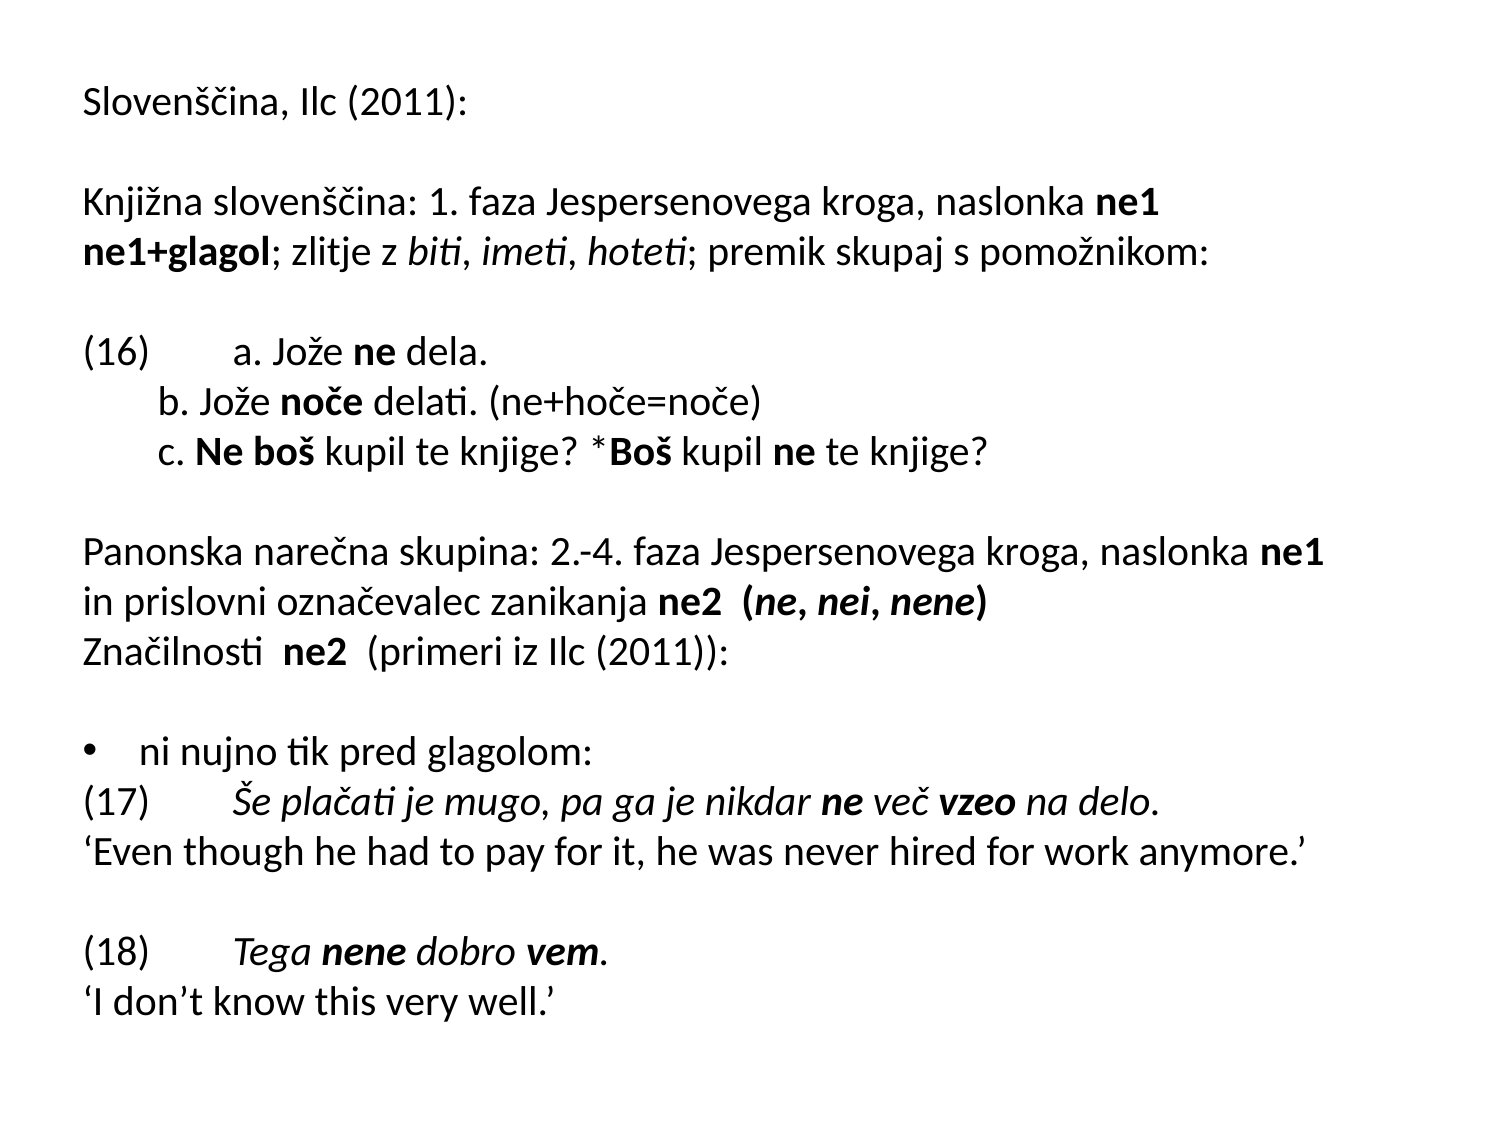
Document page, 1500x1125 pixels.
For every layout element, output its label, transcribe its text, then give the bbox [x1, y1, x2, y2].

text_box Slovenščina, Ilc (2011): Knjižna slovenščina: 1. faza Jespersenovega kroga, naslonka ne1 ne1+glagol; zlitje z biti, imeti, hoteti; premik skupaj s pomožnikom: (16) a. Jože ne dela. b. Jože noče delati. (ne+hoče=noče) c. Ne boš kupil te knjige? *Boš kupil ne te knjige? Panonska narečna skupina: 2.-4. faza Jespersenovega kroga, naslonka ne1 in prislovni označevalec zanikanja ne2 (ne, nei, nene) Značilnosti ne2 (primeri iz Ilc (2011)): ni nujno tik pred glagolom: (17) Še plačati je mugo, pa ga je nikdar ne več vzeo na delo. ‘Even though he had to pay for it, he was never hired for work anymore.’ (18) Tega nene dobro vem. ‘I don’t know this very well.’ [67, 66, 1340, 1032]
